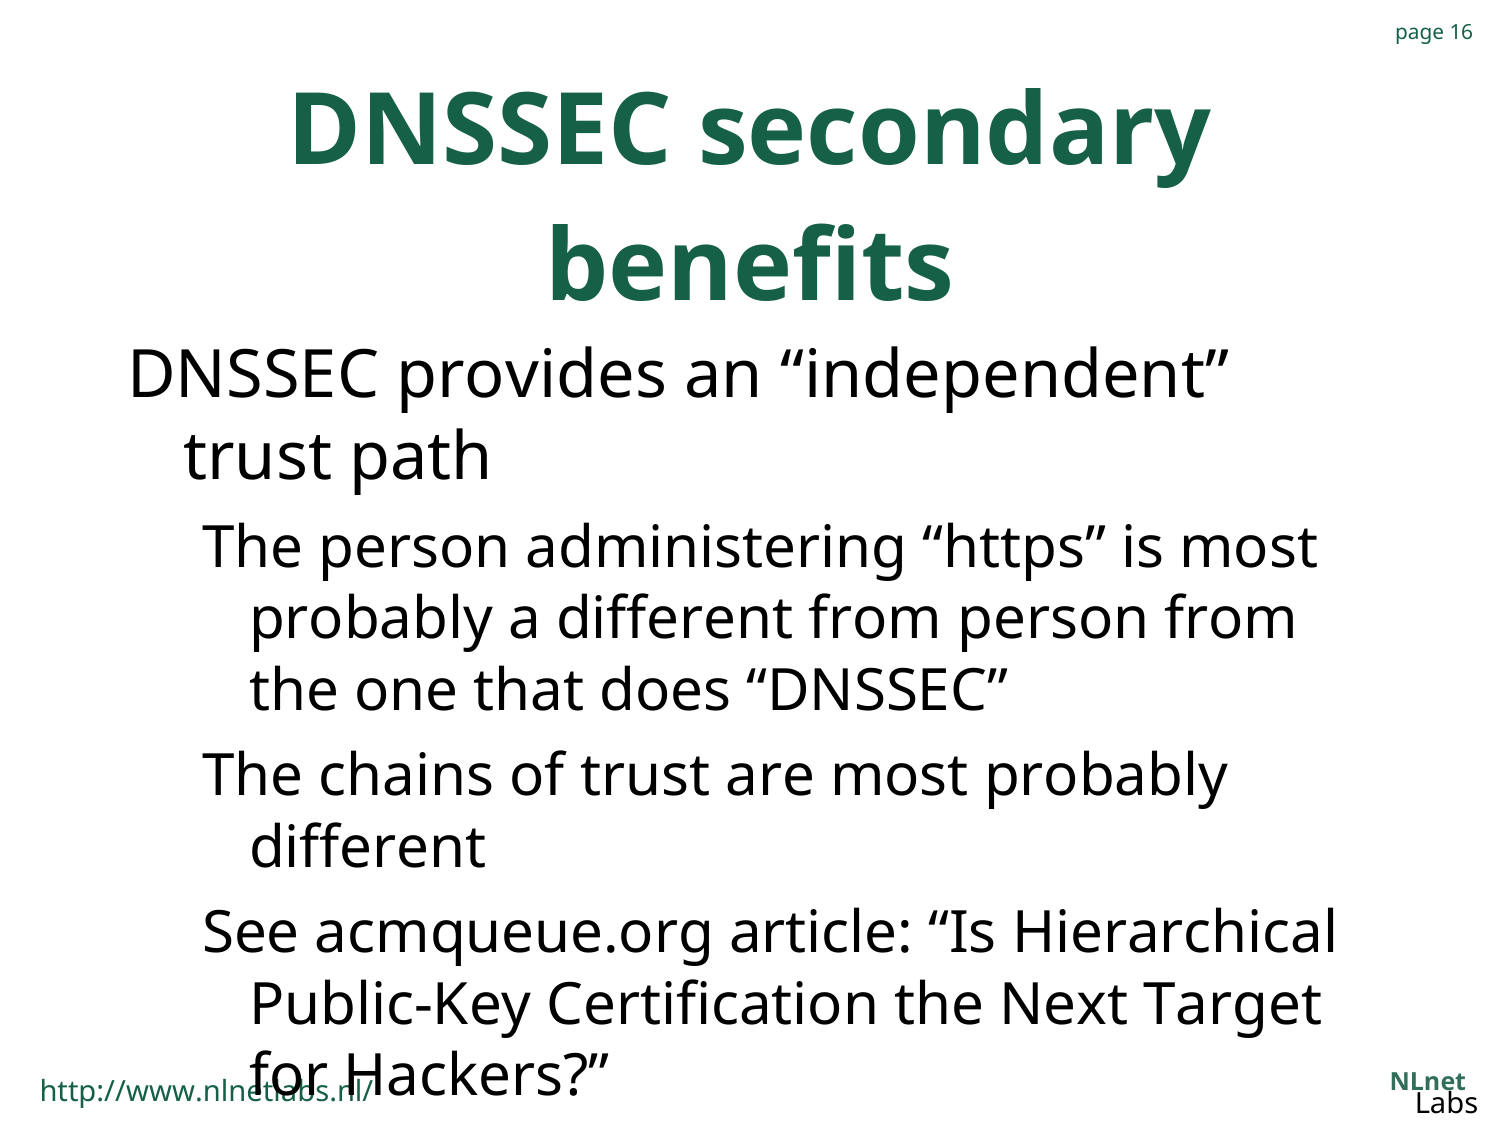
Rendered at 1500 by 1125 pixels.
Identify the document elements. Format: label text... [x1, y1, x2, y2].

list DNSSEC provides an “independent” trust path The person administering “https” is most probably a different from person from the one that does “DNSSEC” The chains of trust are most probably different See acmqueue.org article: “Is Hierarchical Public-Key Certification the Next Target for Hackers?” [112, 324, 1388, 1032]
title DNSSEC secondary benefits [112, 66, 1388, 322]
